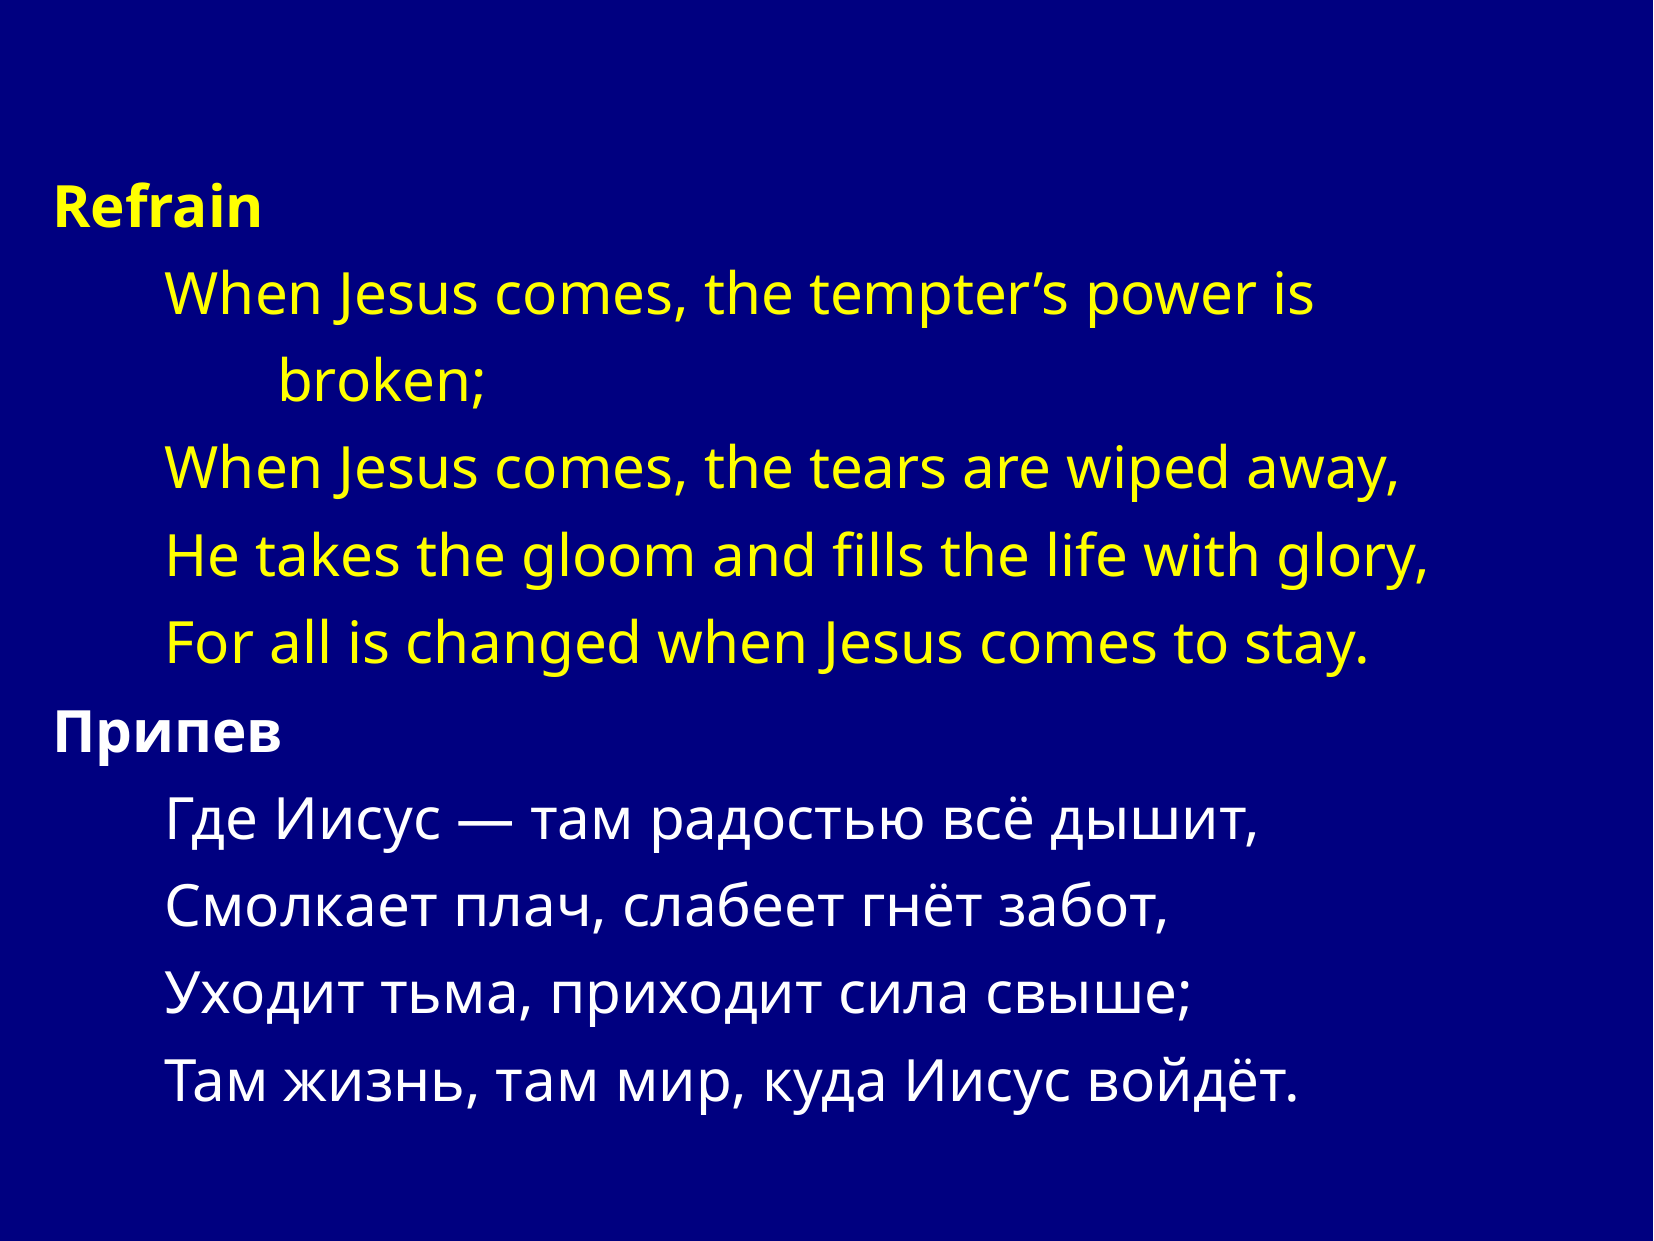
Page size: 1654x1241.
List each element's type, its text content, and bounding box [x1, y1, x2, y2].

text_box Refrain When Jesus comes, the tempter’s power is broken; When Jesus comes, the tears are wiped away, He takes the gloom and fills the life with glory, For all is changed when Jesus comes to stay. [37, 150, 1653, 638]
text_box Припев Где Иисус — там радостью всё дышит, Смолкает плач, слабеет гнёт забот, Уходит тьма, приходит сила свыше; Там жизнь, там мир, куда Иисус войдёт. [37, 675, 1653, 1163]
